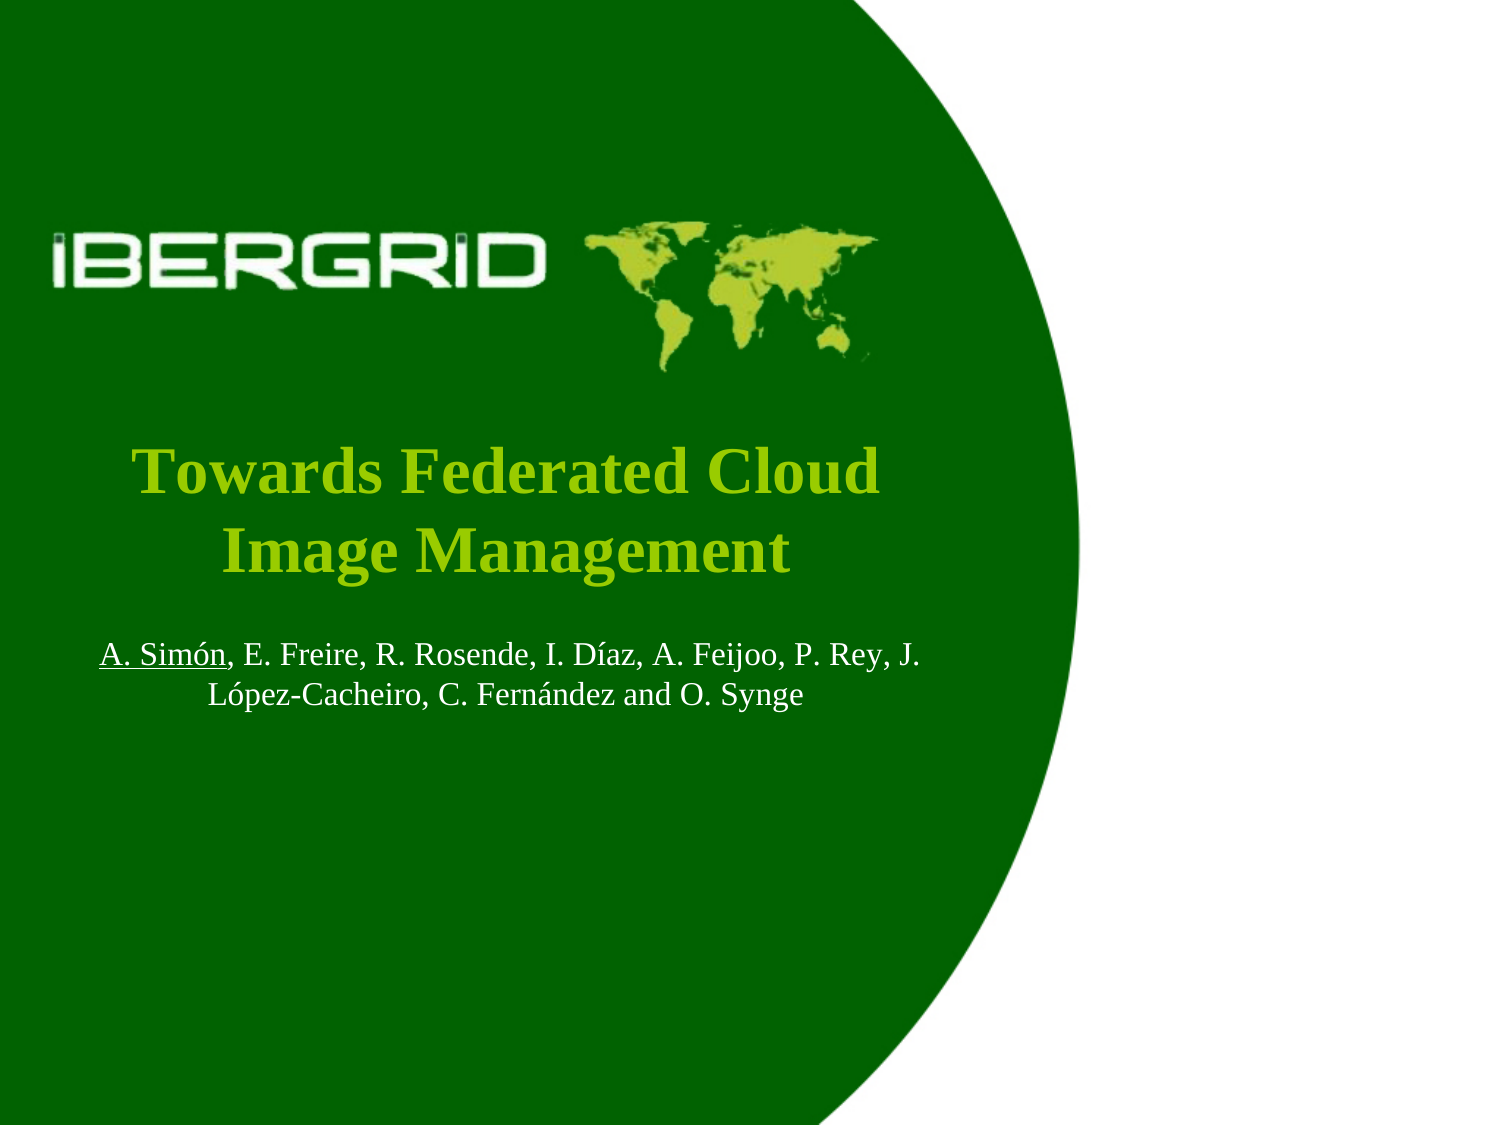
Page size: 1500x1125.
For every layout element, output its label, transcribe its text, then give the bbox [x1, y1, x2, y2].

picture [0, 0, 1500, 1125]
text_box A. Simón, E. Freire, R. Rosende, I. Díaz, A. Feijoo, P. Rey, J. López-Cacheiro, C. Fernández and O. Synge [37, 624, 976, 813]
text_box Towards Federated Cloud Image Management [37, 378, 976, 624]
